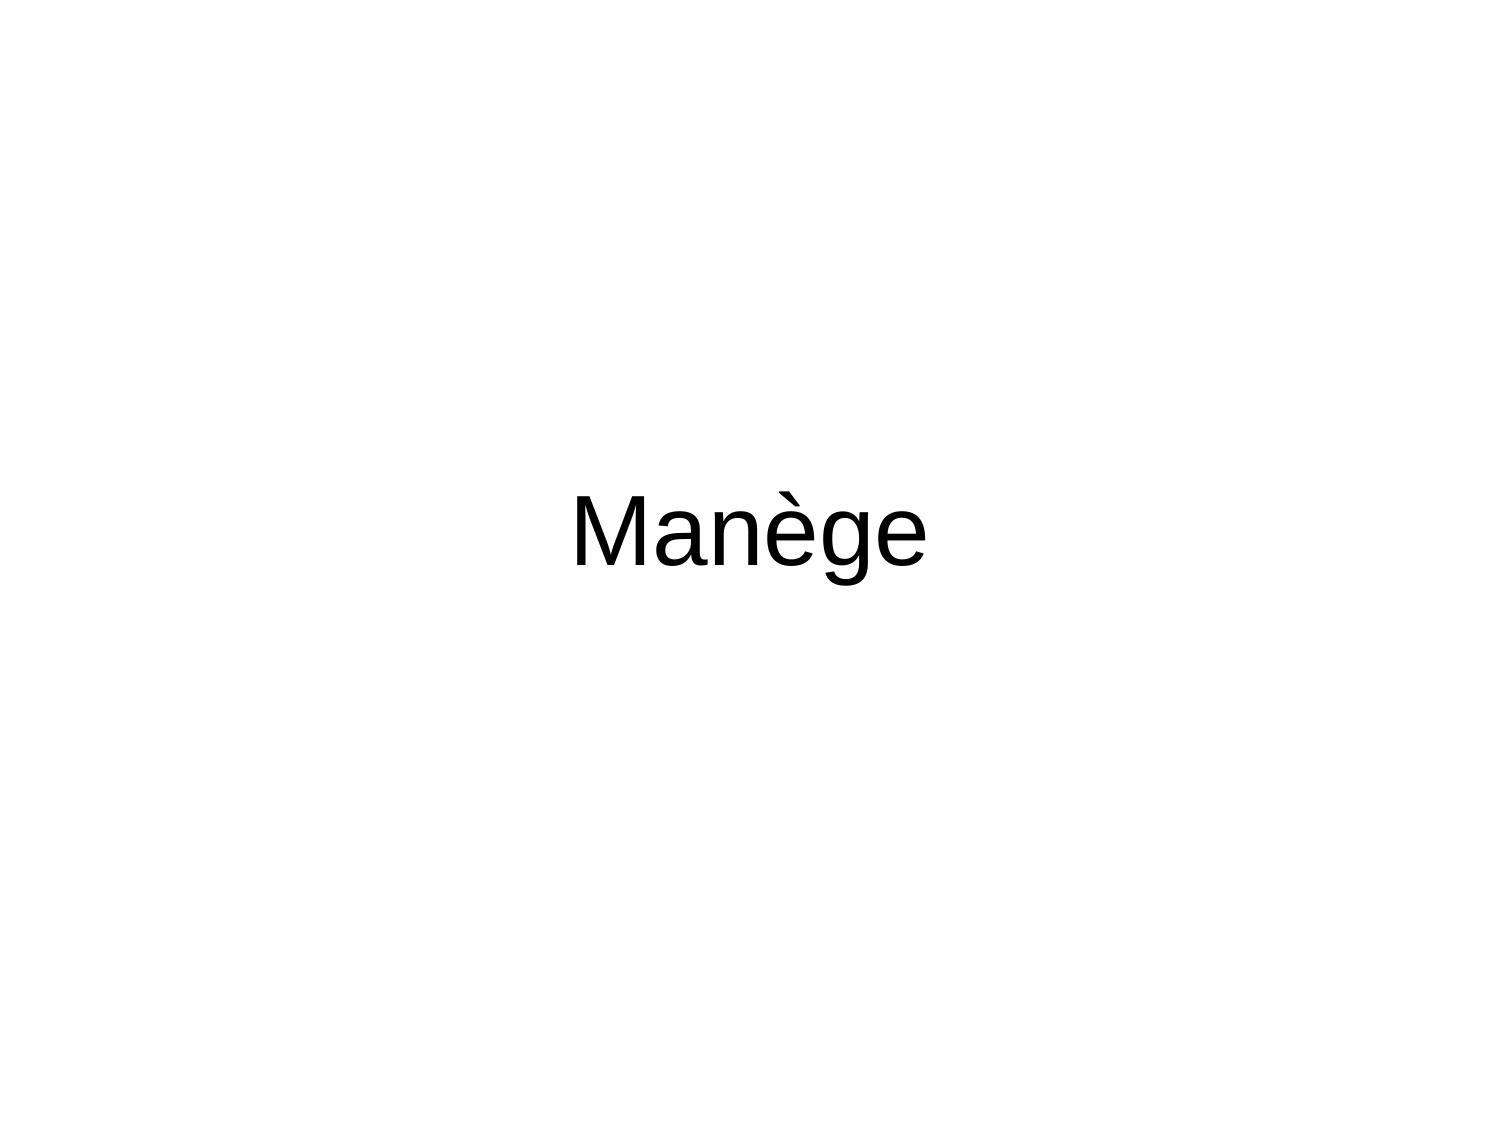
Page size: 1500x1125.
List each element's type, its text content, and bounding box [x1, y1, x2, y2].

title Manège [112, 437, 1388, 625]
